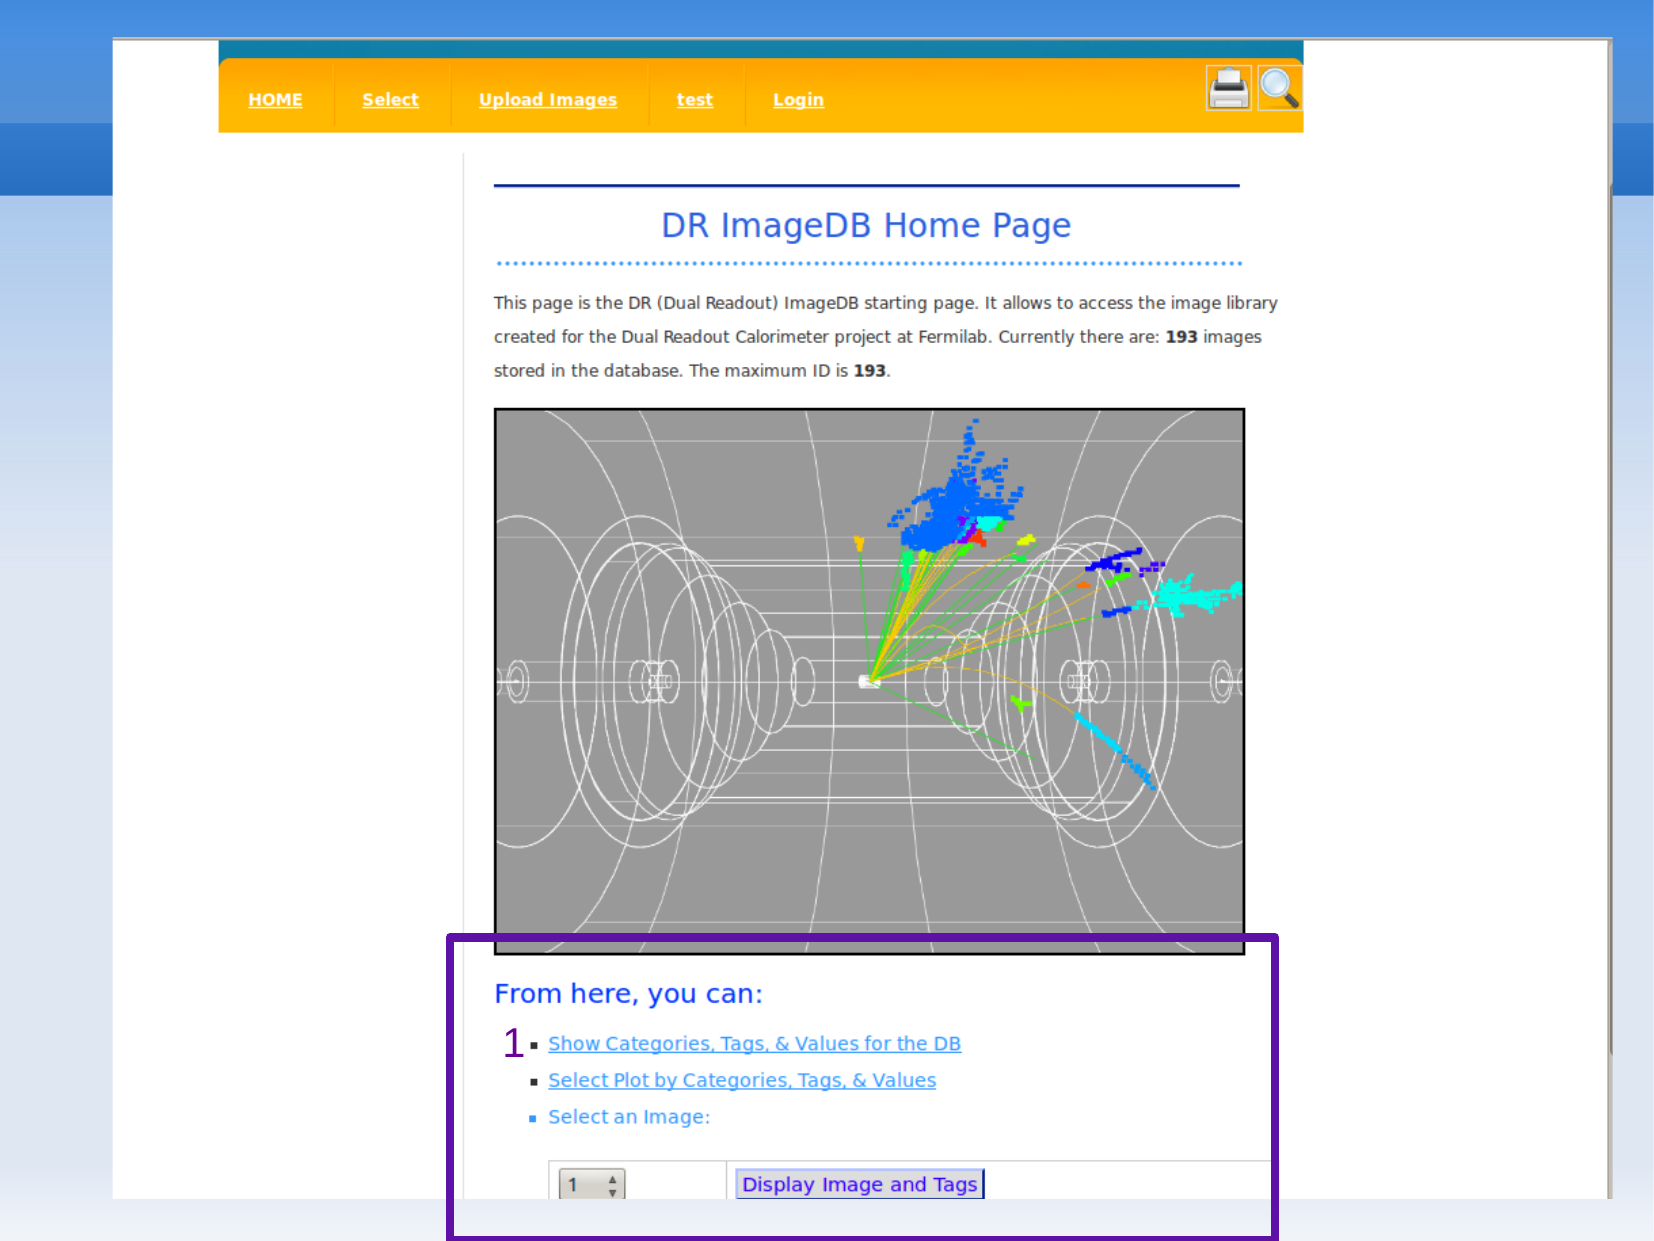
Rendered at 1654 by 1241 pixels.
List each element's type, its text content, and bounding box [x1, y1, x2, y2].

picture [0, 0, 1654, 1241]
text_box 1 [487, 1012, 563, 1074]
picture [454, 942, 1271, 1236]
